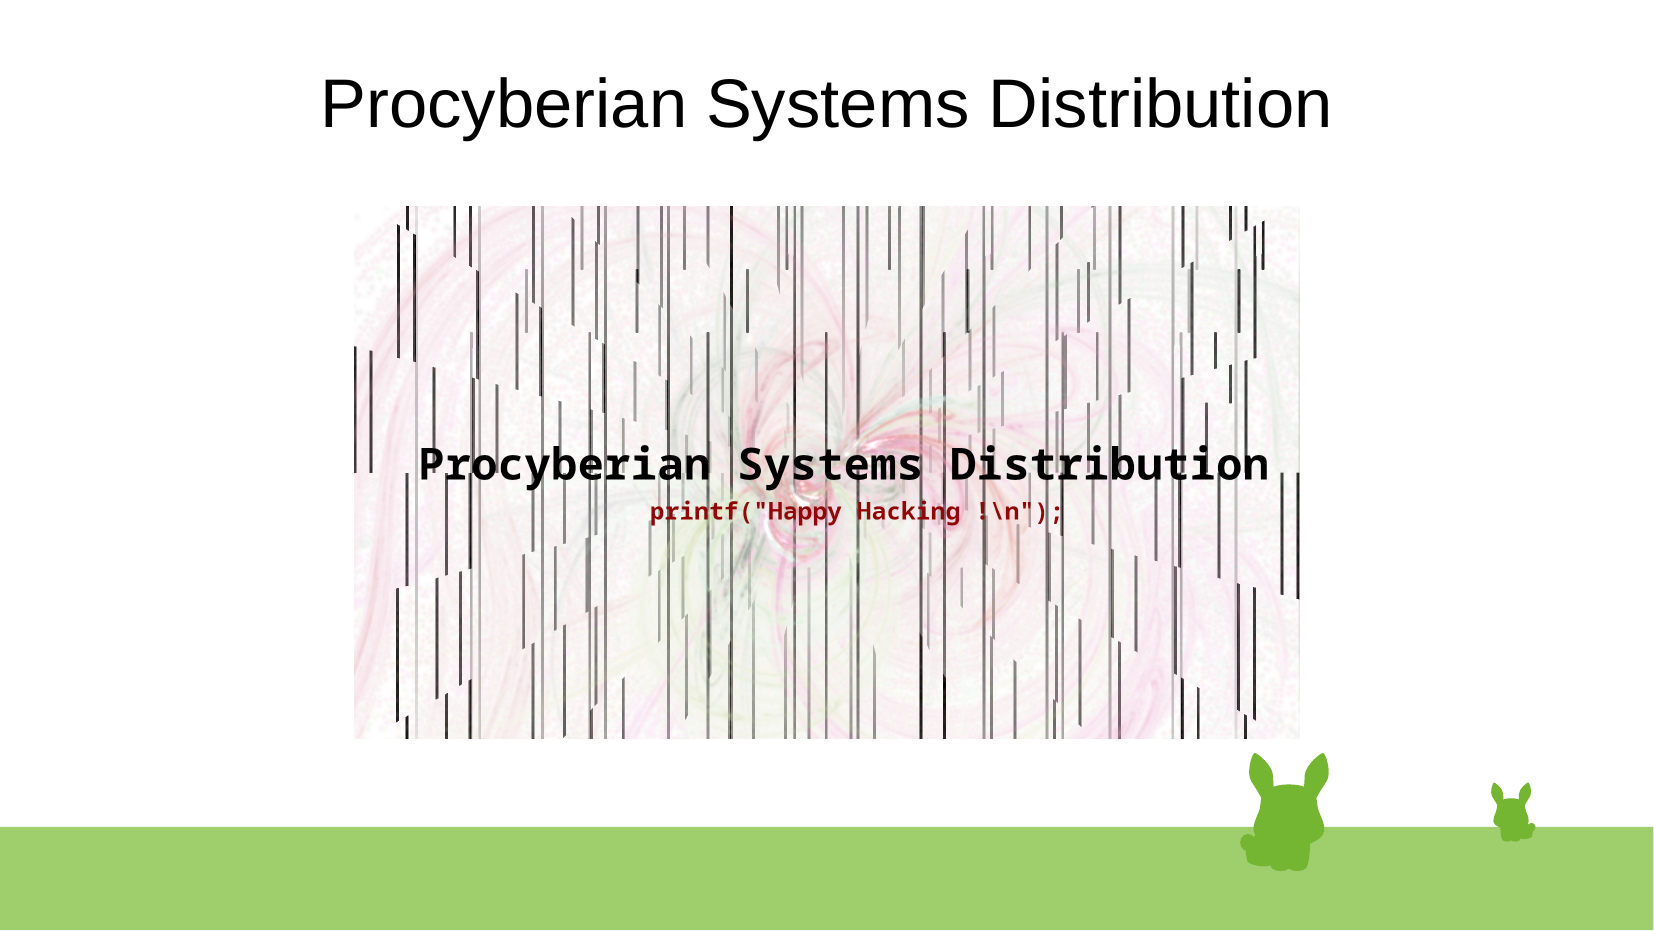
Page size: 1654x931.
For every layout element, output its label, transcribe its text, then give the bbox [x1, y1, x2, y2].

picture [354, 206, 1300, 739]
title Procyberian Systems Distribution [88, 29, 1565, 178]
